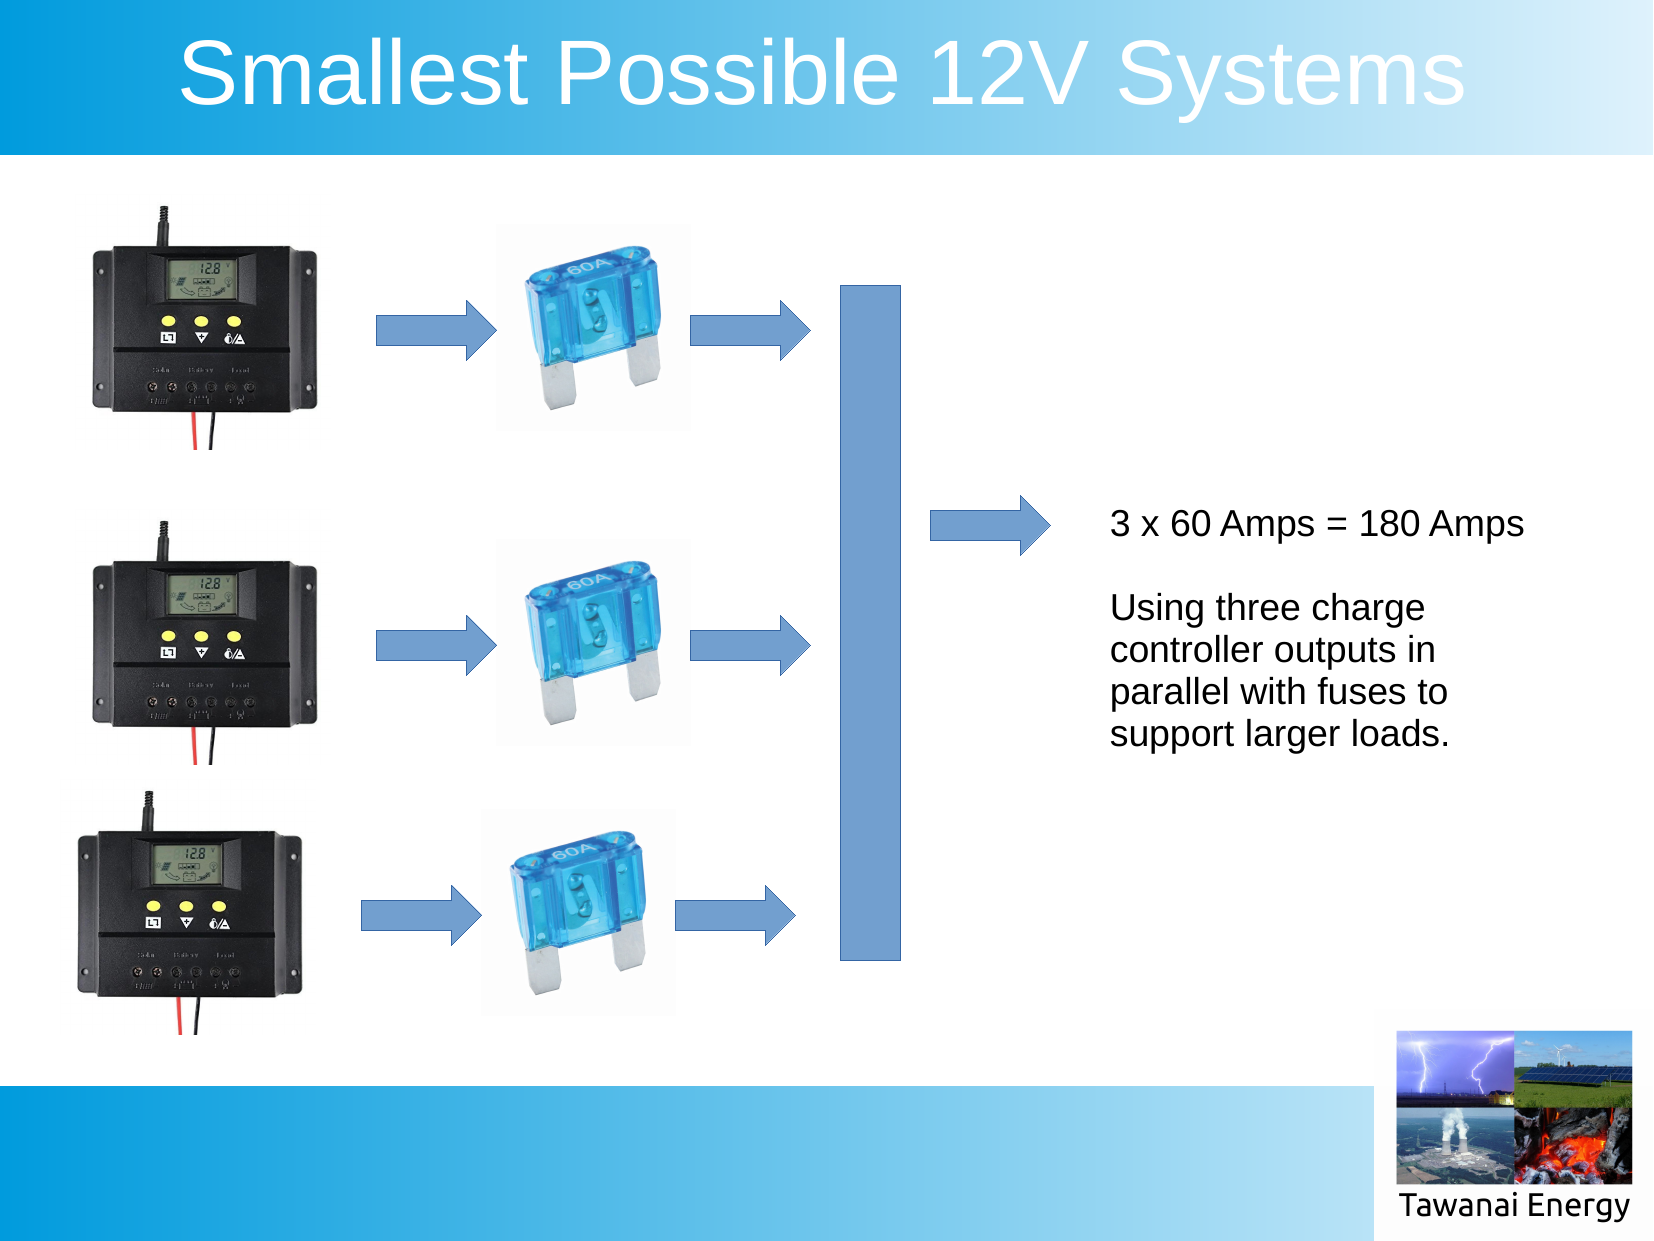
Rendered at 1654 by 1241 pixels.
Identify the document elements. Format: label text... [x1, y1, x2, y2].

picture [1374, 1009, 1654, 1241]
picture [481, 809, 676, 1016]
picture [75, 194, 331, 451]
picture [75, 509, 331, 766]
picture [496, 224, 691, 431]
text_box [690, 615, 811, 676]
picture [496, 539, 691, 746]
text_box [376, 615, 497, 676]
text_box [840, 285, 901, 961]
title Smallest Possible 12V Systems [79, 20, 1568, 126]
text_box [690, 300, 811, 361]
text_box [930, 495, 1051, 556]
text_box [376, 300, 497, 361]
text_box [675, 885, 796, 946]
text_box 3 x 60 Amps = 180 Amps Using three charge controller outputs in parallel with fuses to support larger loads. [1095, 495, 1576, 804]
text_box [361, 885, 482, 946]
picture [60, 779, 316, 1036]
